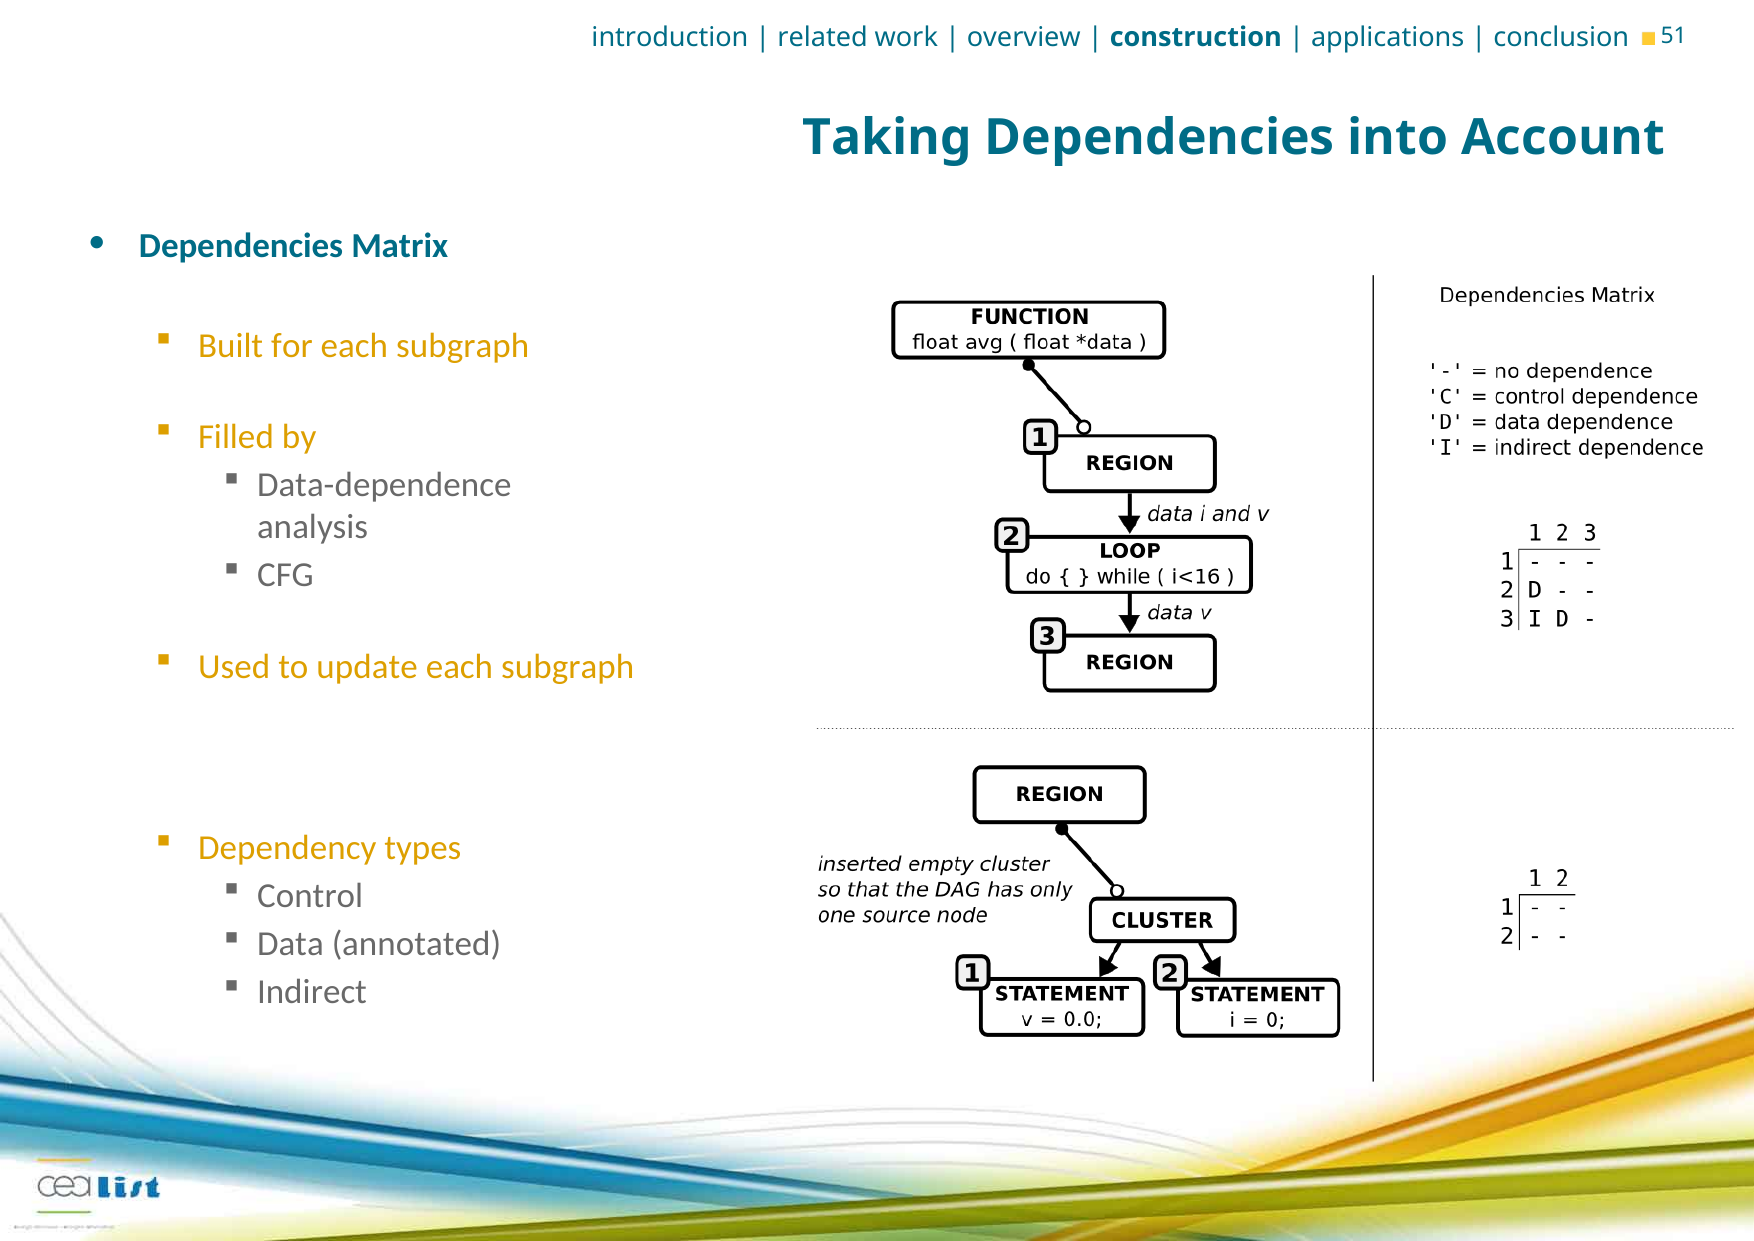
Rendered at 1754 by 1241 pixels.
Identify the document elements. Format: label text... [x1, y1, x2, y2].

picture [0, 0, 1754, 1241]
title Taking Dependencies into Account [72, 86, 1682, 183]
list Dependencies Matrix Built for each subgraph Filled by Data-dependence analysis CFG Used to update each subgraph Dependency types Control Data (annotated) Indirect [72, 214, 1682, 1026]
text_box <number> [1646, 12, 1704, 60]
title introduction | related work | overview | construction | applications | conclusion [410, 11, 1646, 60]
